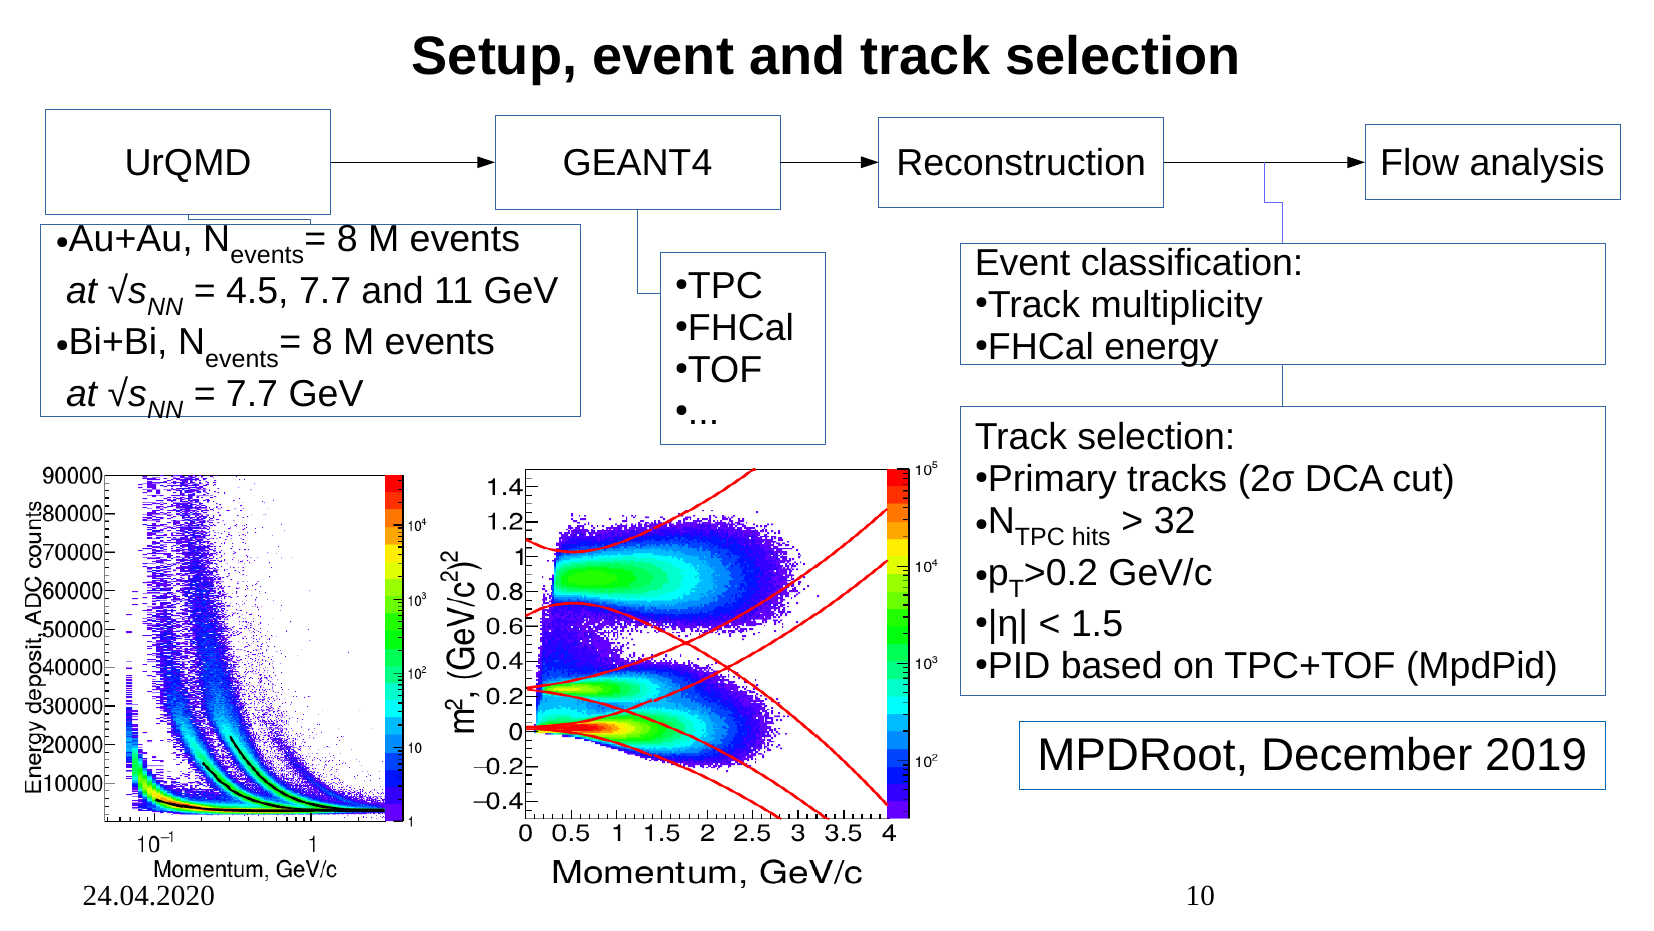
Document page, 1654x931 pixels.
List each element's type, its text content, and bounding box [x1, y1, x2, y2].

text_box [1185, 847, 1571, 912]
text_box TPC FHCal TOF ... [660, 252, 826, 445]
title Setup, event and track selection [9, 4, 1645, 101]
text_box GEANT4 [495, 115, 781, 210]
text_box Event classification: Track multiplicity FHCal energy [960, 243, 1606, 365]
text_box Track selection: Primary tracks (2σ DCA cut) NTPC hits > 32 pT>0.2 GeV/c |η| < 1.5 PID based on TPC+TOF (MpdPid) [960, 406, 1606, 696]
text_box Reconstruction [878, 117, 1164, 208]
text_box UrQMD [45, 109, 331, 215]
picture [17, 453, 946, 889]
text_box Au+Au, Nevents= 8 M events at √sNN = 4.5, 7.7 and 11 GeV Bi+Bi, Nevents= 8 M events at √sNN = 7.7 GeV [40, 224, 581, 417]
text_box 24.04.2020 [82, 883, 468, 912]
text_box Flow analysis [1365, 124, 1621, 200]
text_box MPDRoot, December 2019 [1019, 721, 1606, 790]
